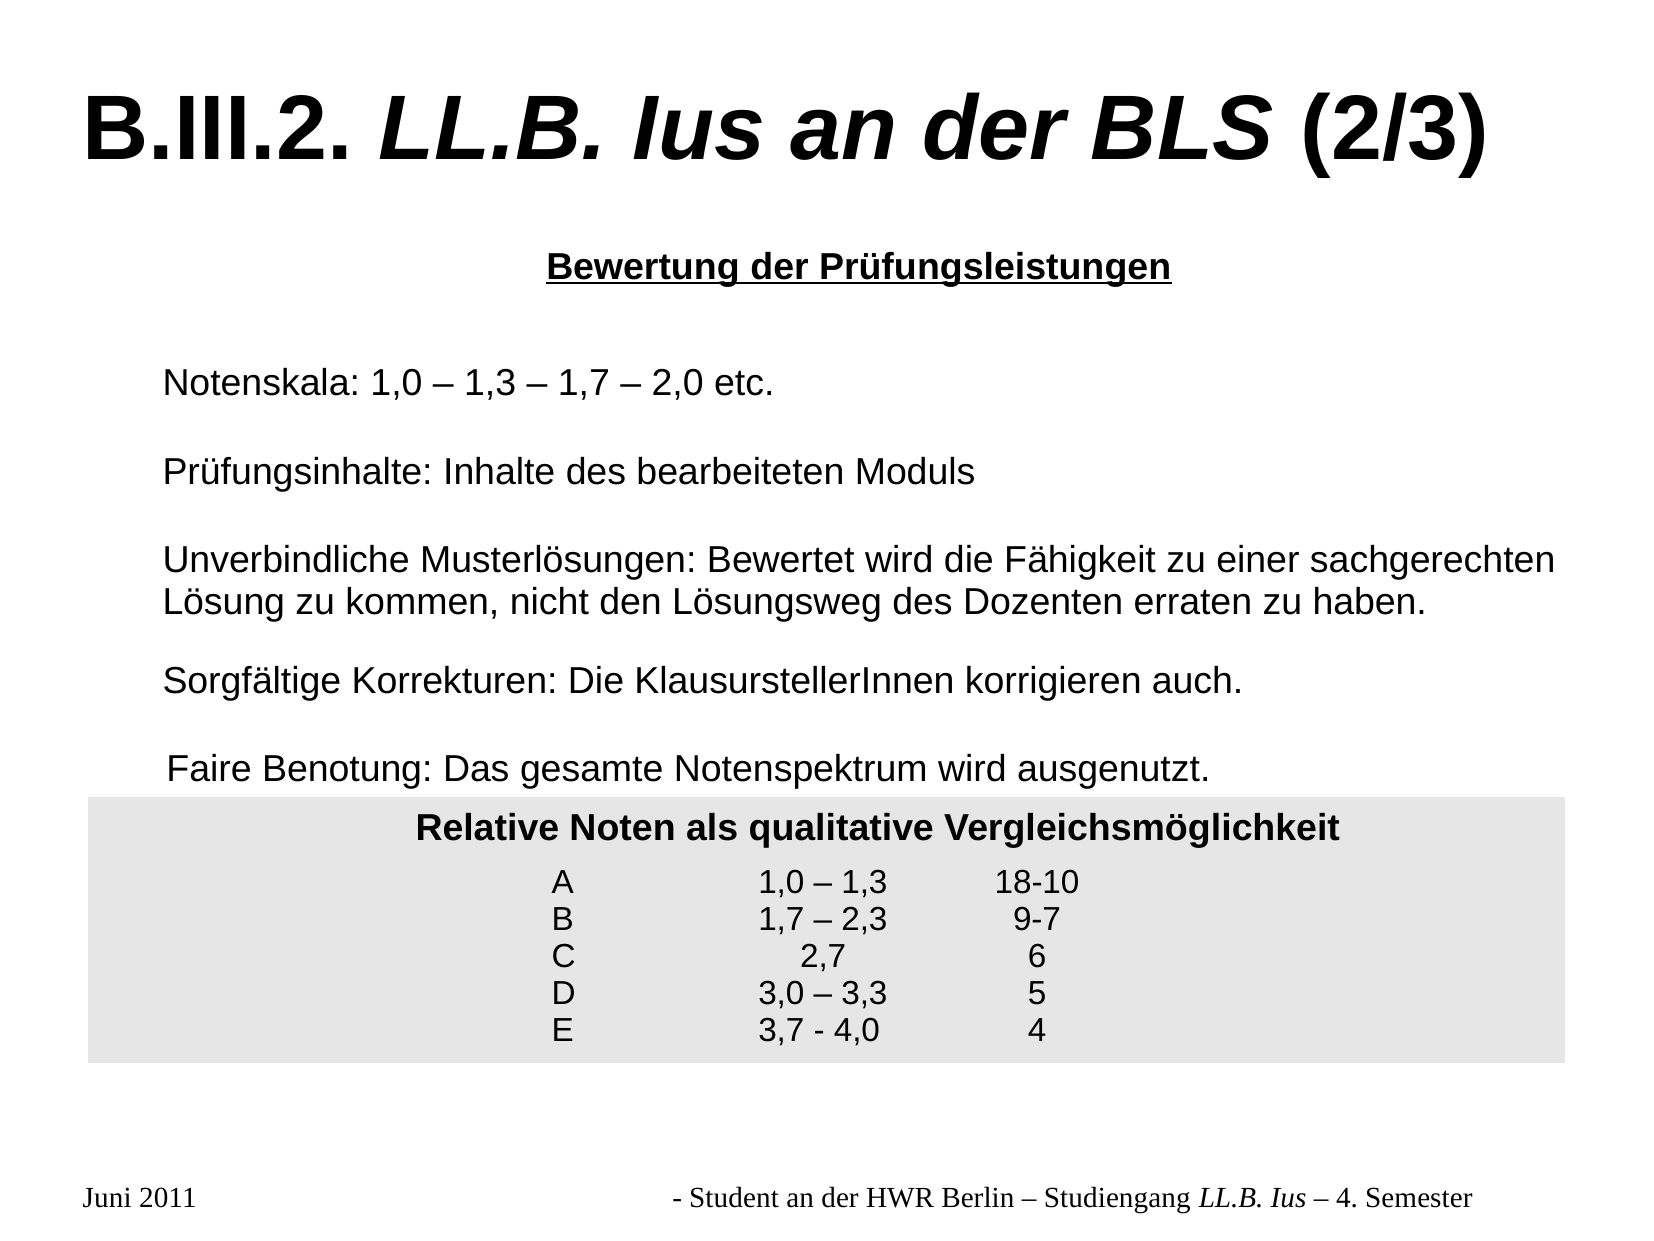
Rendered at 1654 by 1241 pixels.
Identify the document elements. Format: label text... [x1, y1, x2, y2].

text_box Notenskala: 1,0 – 1,3 – 1,7 – 2,0 etc. [147, 354, 790, 412]
text_box A B C D E [536, 856, 591, 1057]
text_box Bewertung der Prüfungsleistungen [531, 238, 1187, 296]
text_box 18-10 9-7 6 5 4 [979, 856, 1095, 1057]
text_box Relative Noten als qualitative Vergleichsmöglichkeit [400, 799, 1356, 857]
text_box Unverbindliche Musterlösungen: Bewertet wird die Fähigkeit zu einer sachgerechten Lösung zu kommen, nicht den Lösungsweg des Dozenten erraten zu haben. [147, 531, 1571, 631]
title B.III.2. LL.B. Ius an der BLS (2/3) [82, 56, 1571, 200]
text_box Faire Benotung: Das gesamte Notenspektrum wird ausgenutzt. [151, 740, 1226, 797]
text_box [88, 797, 1565, 1063]
text_box Prüfungsinhalte: Inhalte des bearbeiteten Moduls [147, 442, 991, 500]
text_box 1,0 – 1,3 1,7 – 2,3 2,7 3,0 – 3,3 3,7 - 4,0 [743, 856, 903, 1057]
text_box Sorgfältige Korrekturen: Die KlausurstellerInnen korrigieren auch. [147, 651, 1259, 709]
